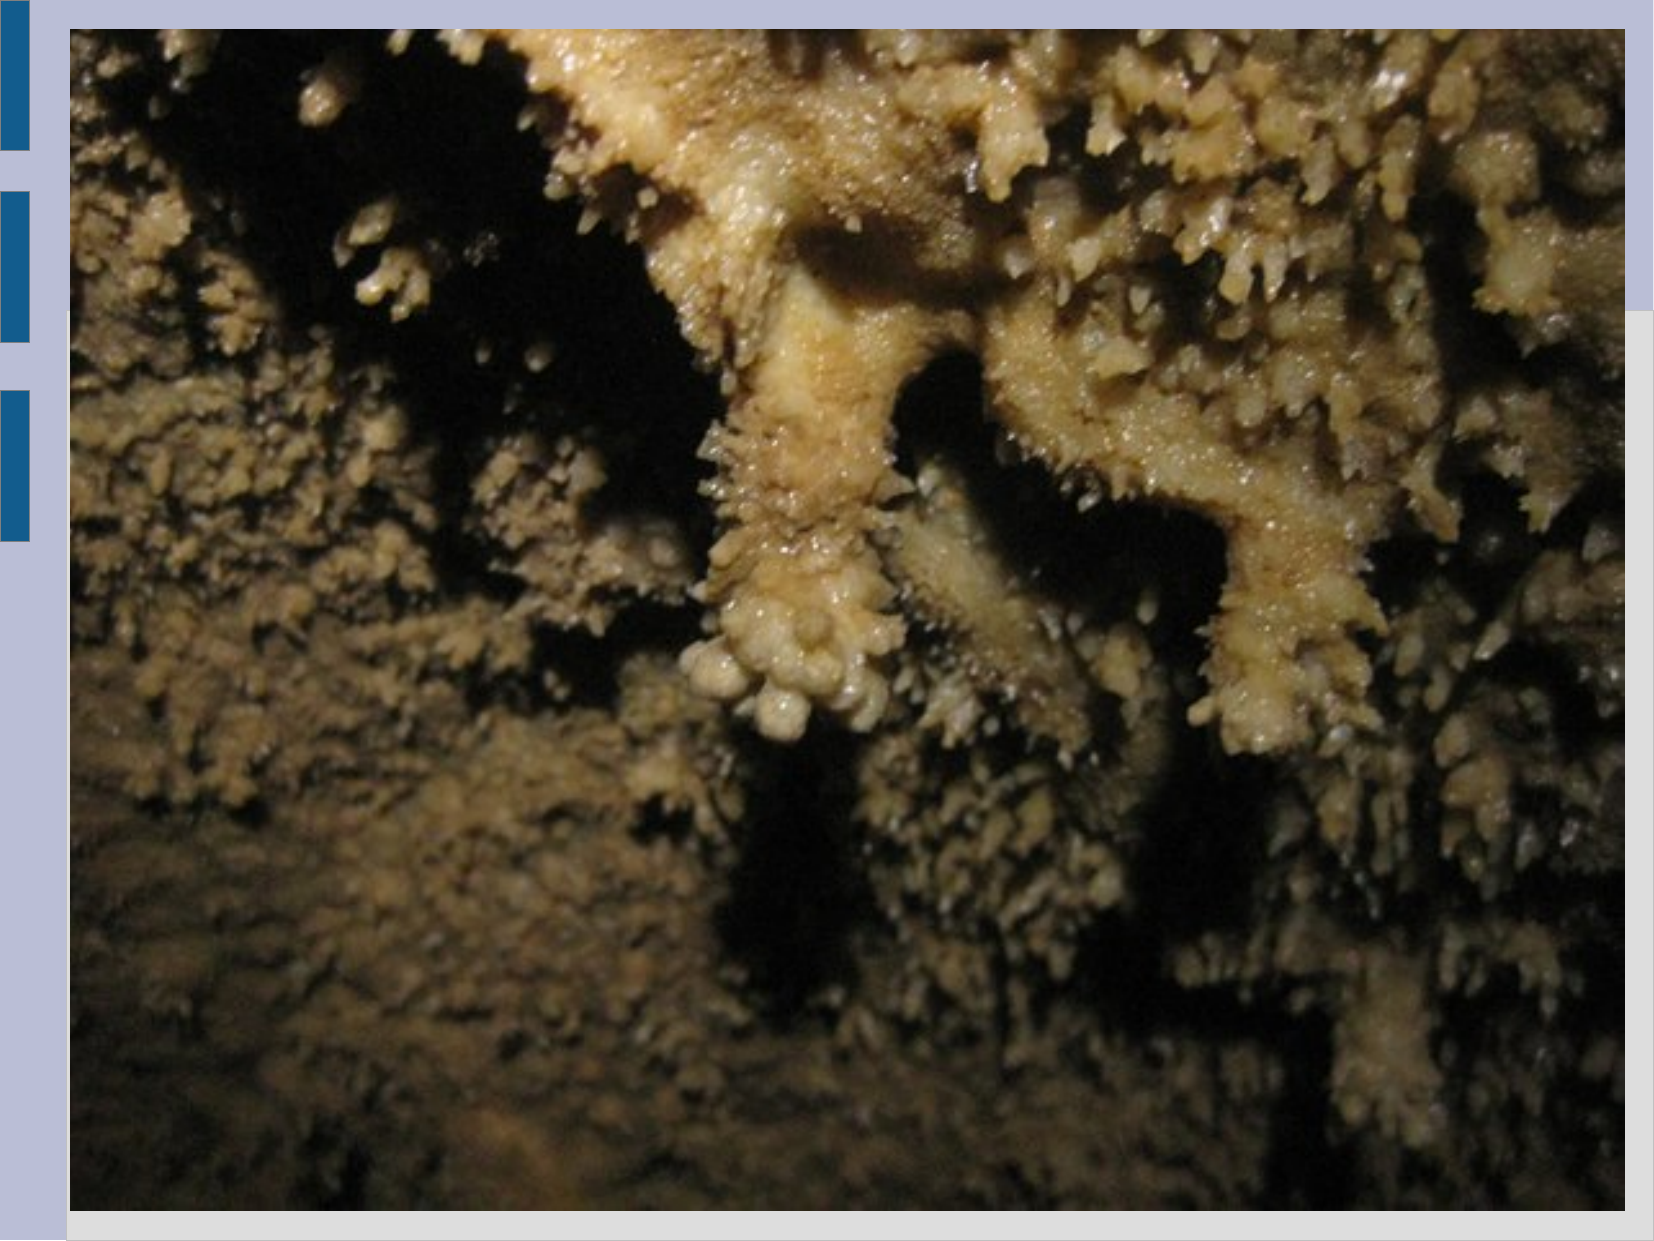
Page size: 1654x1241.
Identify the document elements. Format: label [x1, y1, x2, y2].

picture [70, 29, 1625, 1211]
